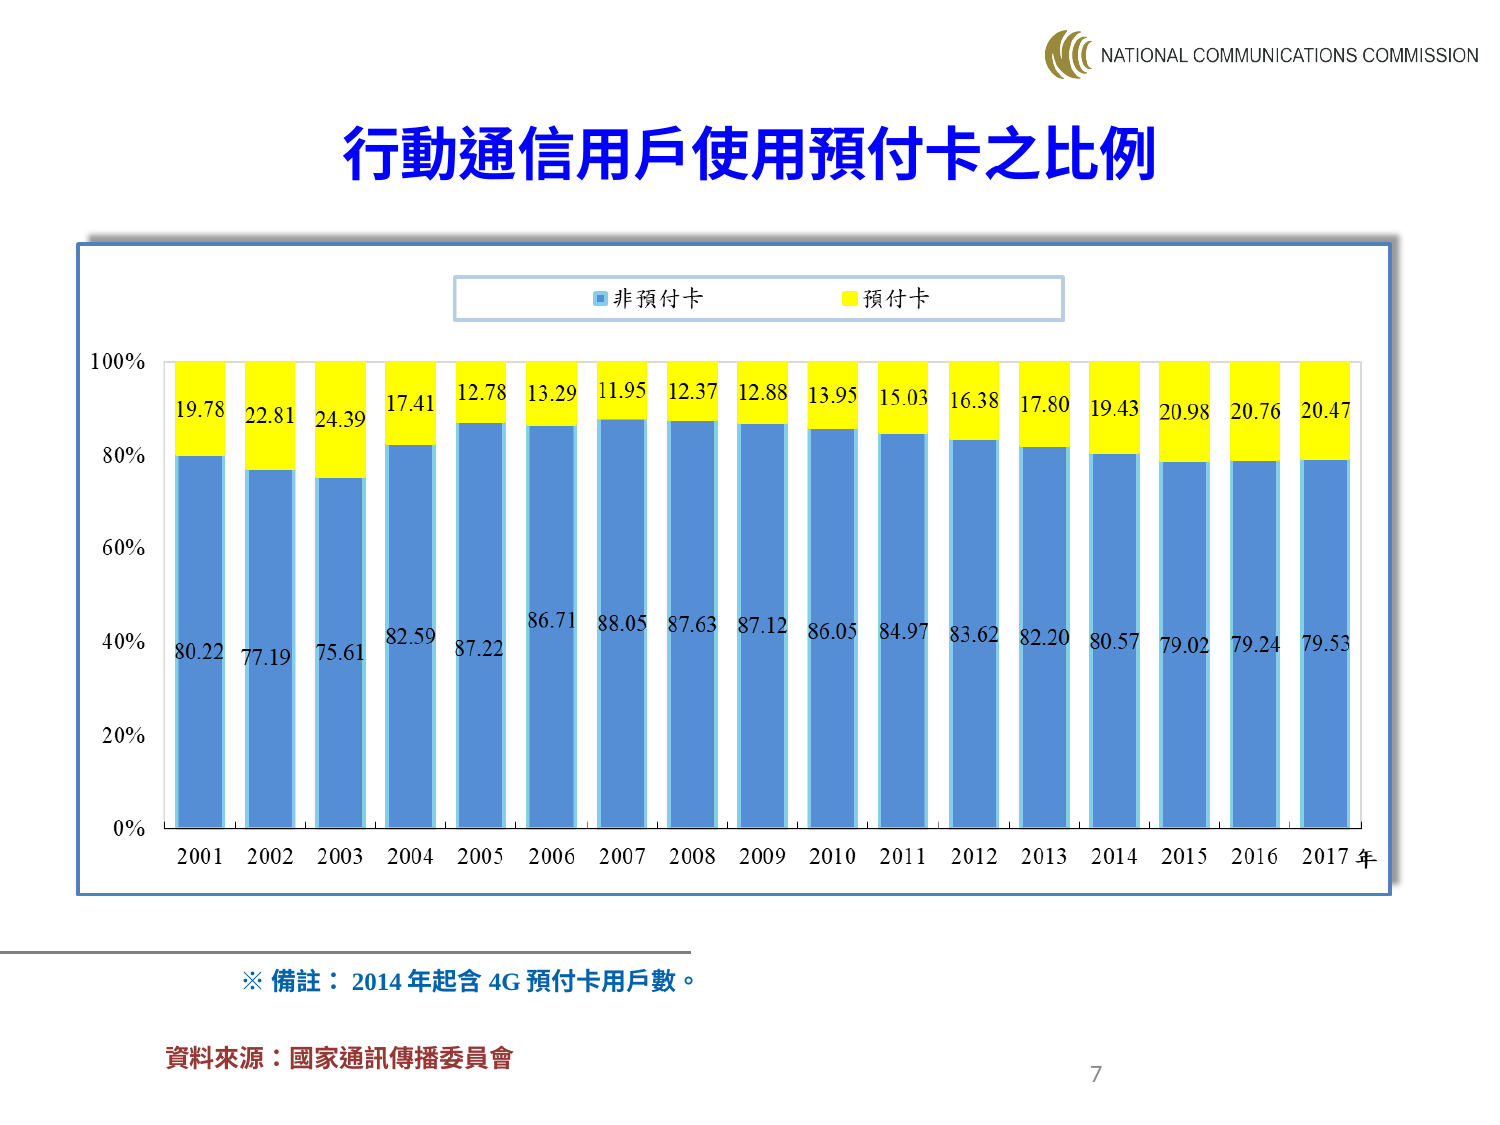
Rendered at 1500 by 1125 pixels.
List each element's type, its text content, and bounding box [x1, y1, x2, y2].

text_box 7 [1074, 1042, 1426, 1103]
picture [76, 226, 1407, 896]
text_box ※備註：2014年起含4G預付卡用戶數。 [0, 952, 1424, 1004]
picture [1045, 30, 1479, 79]
text_box 行動通信用戶使用預付卡之比例 [0, 90, 1500, 216]
text_box 資料來源：國家通訊傳播委員會 [0, 1035, 703, 1081]
